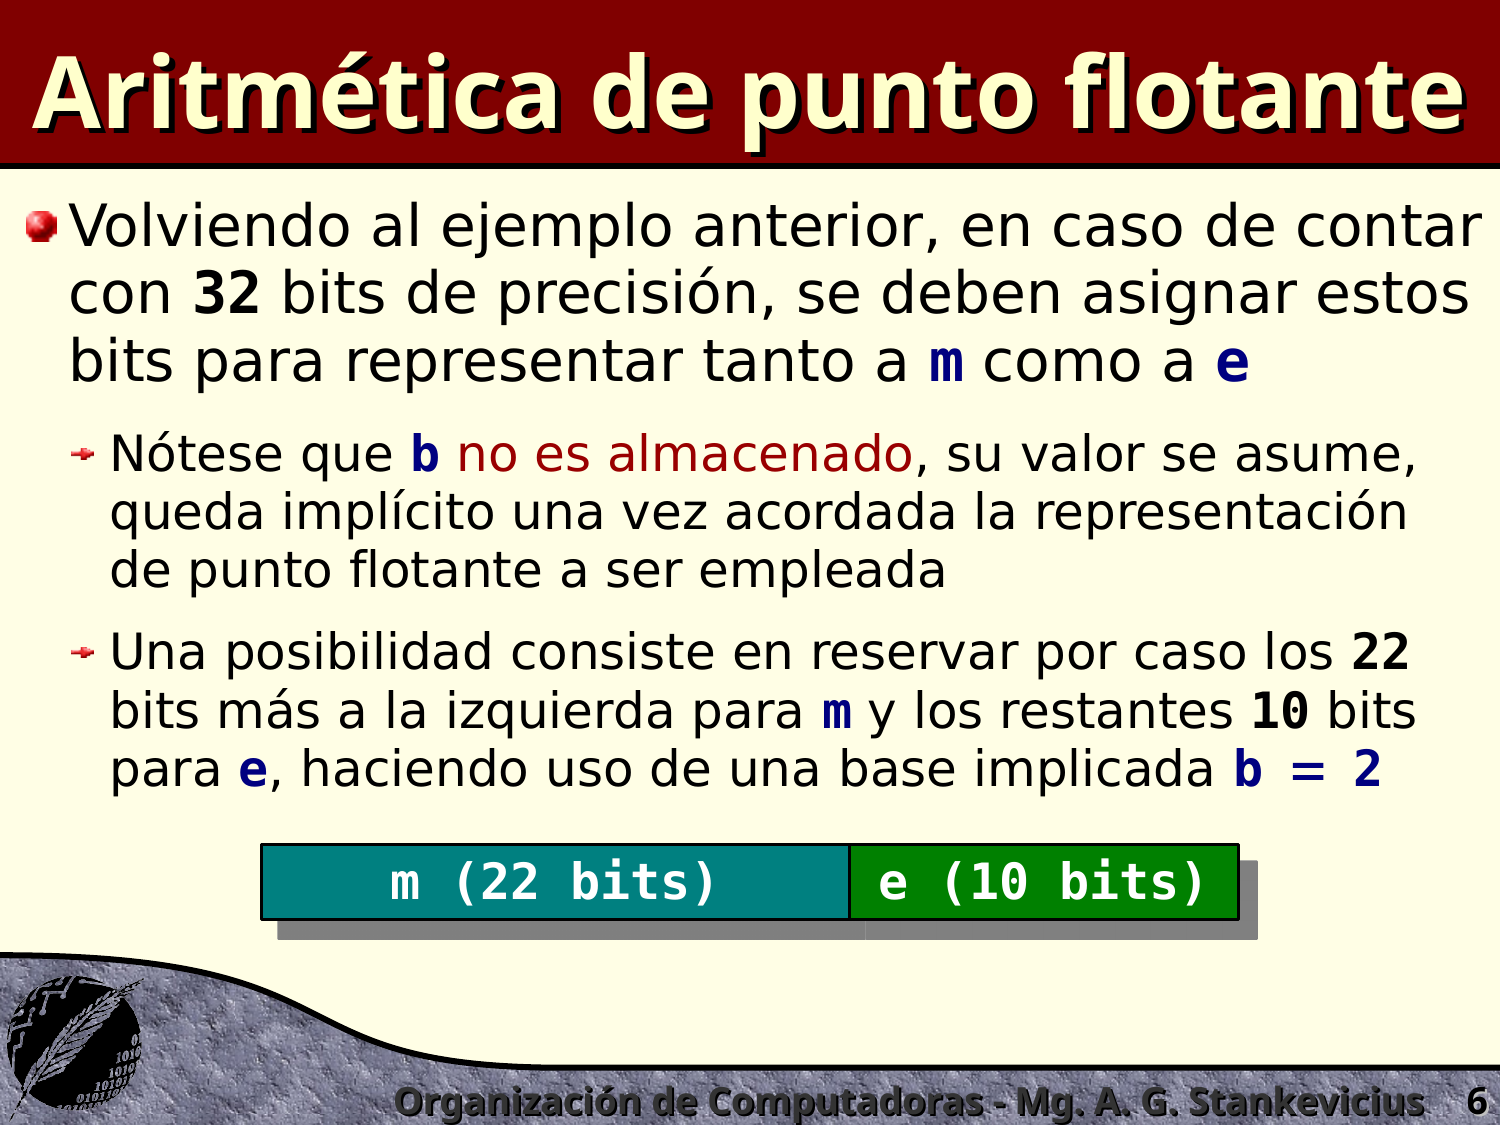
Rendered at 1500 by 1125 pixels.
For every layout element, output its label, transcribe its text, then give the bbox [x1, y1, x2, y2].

title Aritmética de punto flotante [15, 5, 1485, 160]
picture [448, 1100, 455, 1110]
picture [802, 1100, 806, 1110]
list Volviendo al ejemplo anterior, en caso de contar con 32 bits de precisión, se deben asignar estos bits para representar tanto a m como a e Nótese que b no es almacenado, su valor se asume, queda implícito una vez acordada la representación de punto flotante a ser empleada Una posibilidad consiste en reservar por caso los 22 bits más a la izquierda para m y los restantes 10 bits para e, haciendo uso de una base implicada b = 2 [11, 192, 1486, 935]
text_box e (10 bits) [849, 844, 1239, 920]
text_box m (22 bits) [261, 844, 849, 920]
picture [1058, 1100, 1065, 1110]
picture [0, 959, 1500, 1125]
